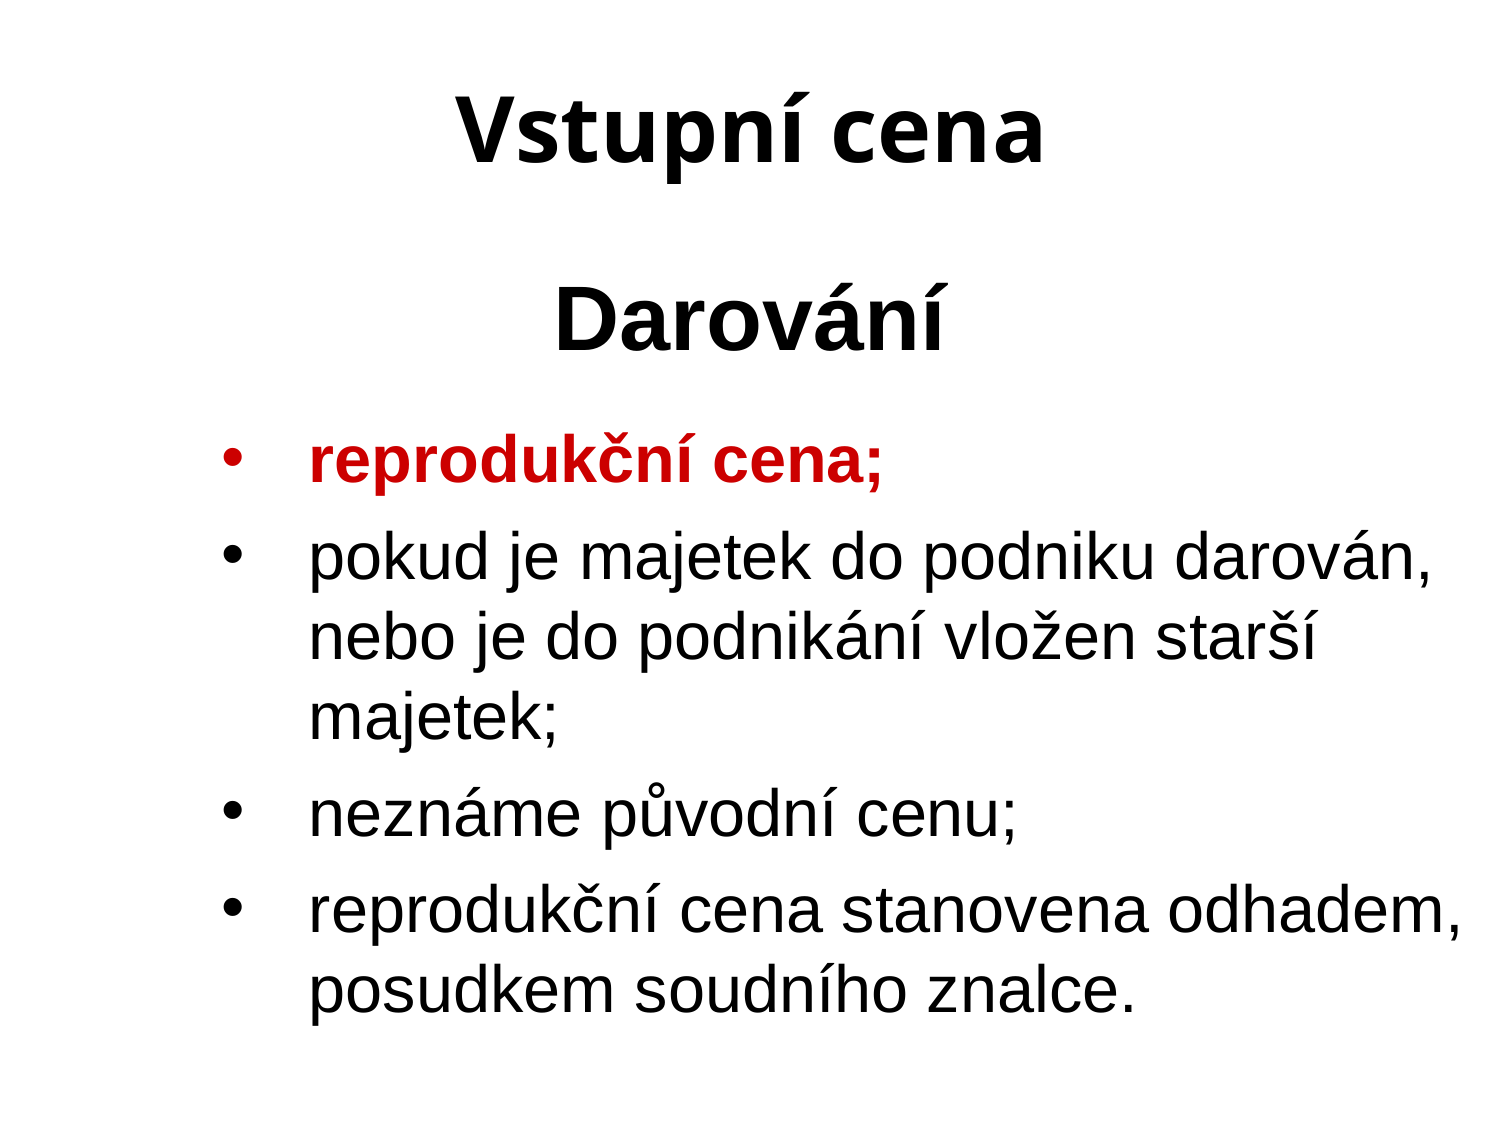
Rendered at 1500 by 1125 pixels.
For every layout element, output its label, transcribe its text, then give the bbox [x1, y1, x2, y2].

title Darování [75, 219, 1426, 408]
list reprodukční cena; pokud je majetek do podniku darován, nebo je do podnikání vložen starší majetek; neznáme původní cenu; reprodukční cena stanovena odhadem, posudkem soudního znalce. [206, 408, 1500, 1083]
text_box Vstupní cena [76, 66, 1427, 185]
